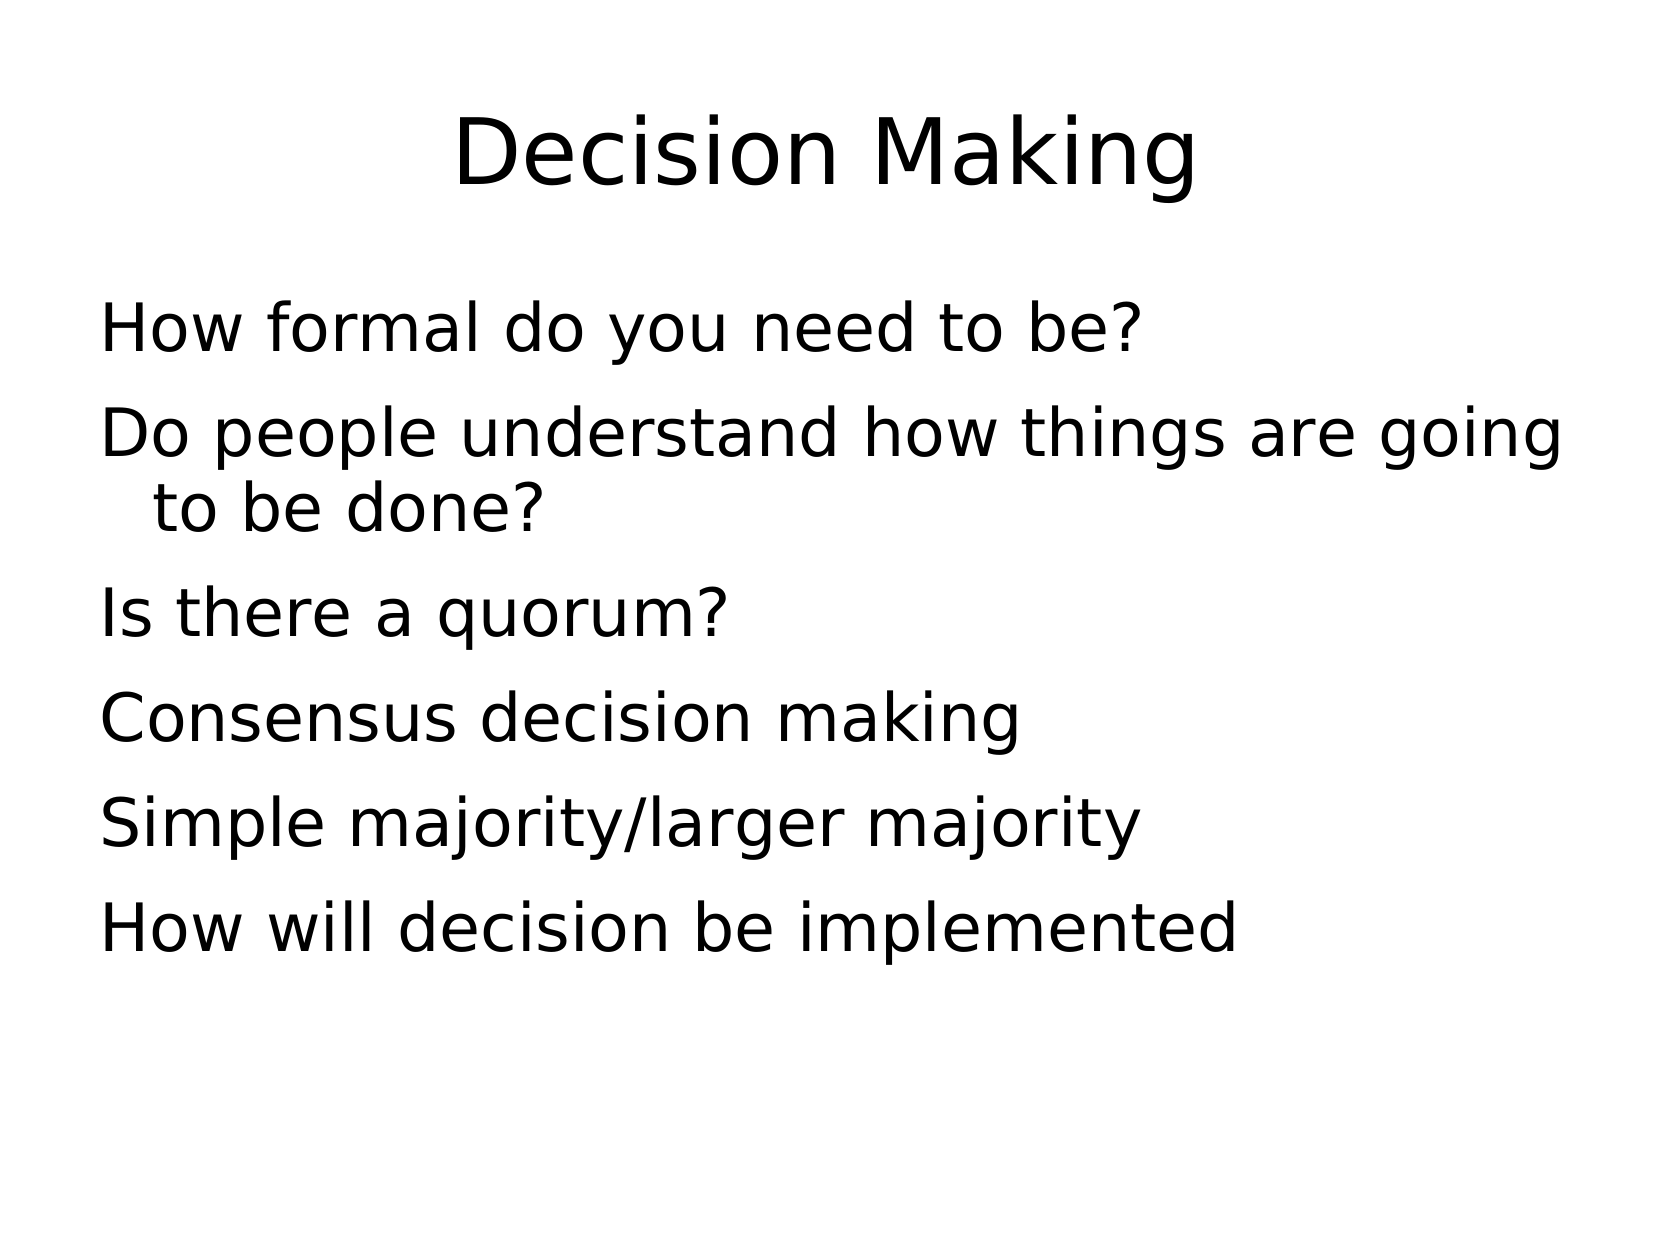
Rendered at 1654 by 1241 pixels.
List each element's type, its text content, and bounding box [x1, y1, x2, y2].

list How formal do you need to be? Do people understand how things are going to be done? Is there a quorum? Consensus decision making Simple majority/larger majority How will decision be implemented [82, 290, 1571, 1094]
title Decision Making [82, 56, 1571, 250]
